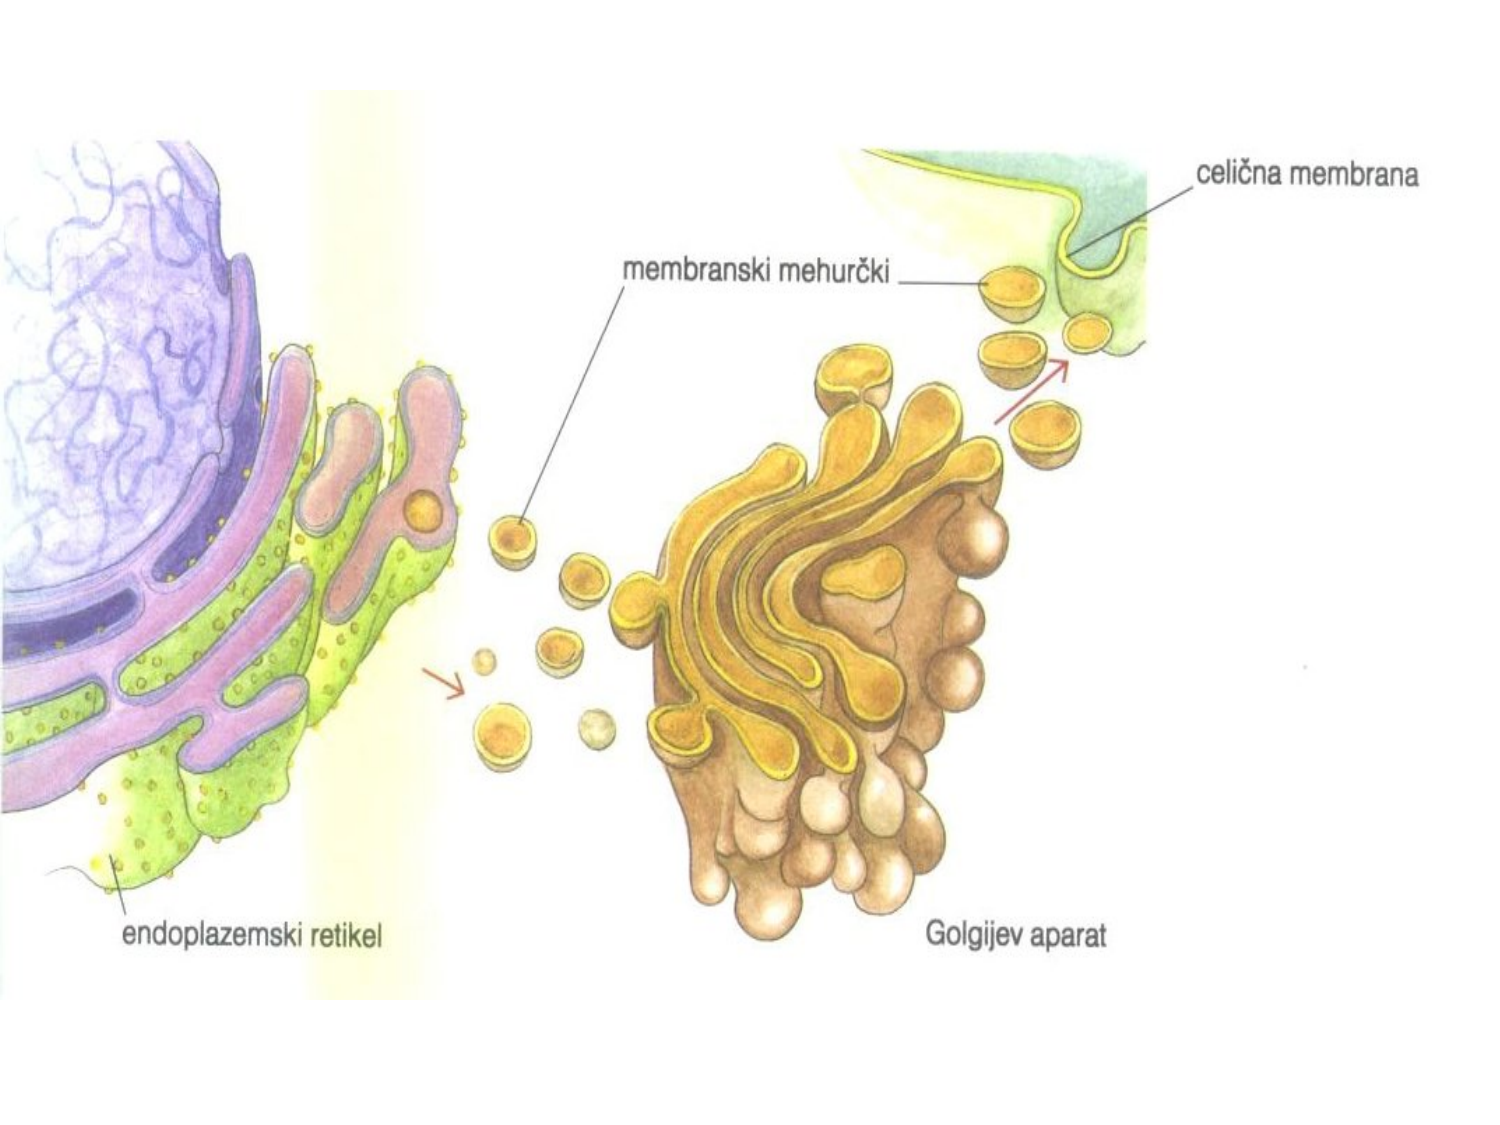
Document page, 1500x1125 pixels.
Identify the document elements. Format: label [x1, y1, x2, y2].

picture [0, 90, 1445, 1000]
